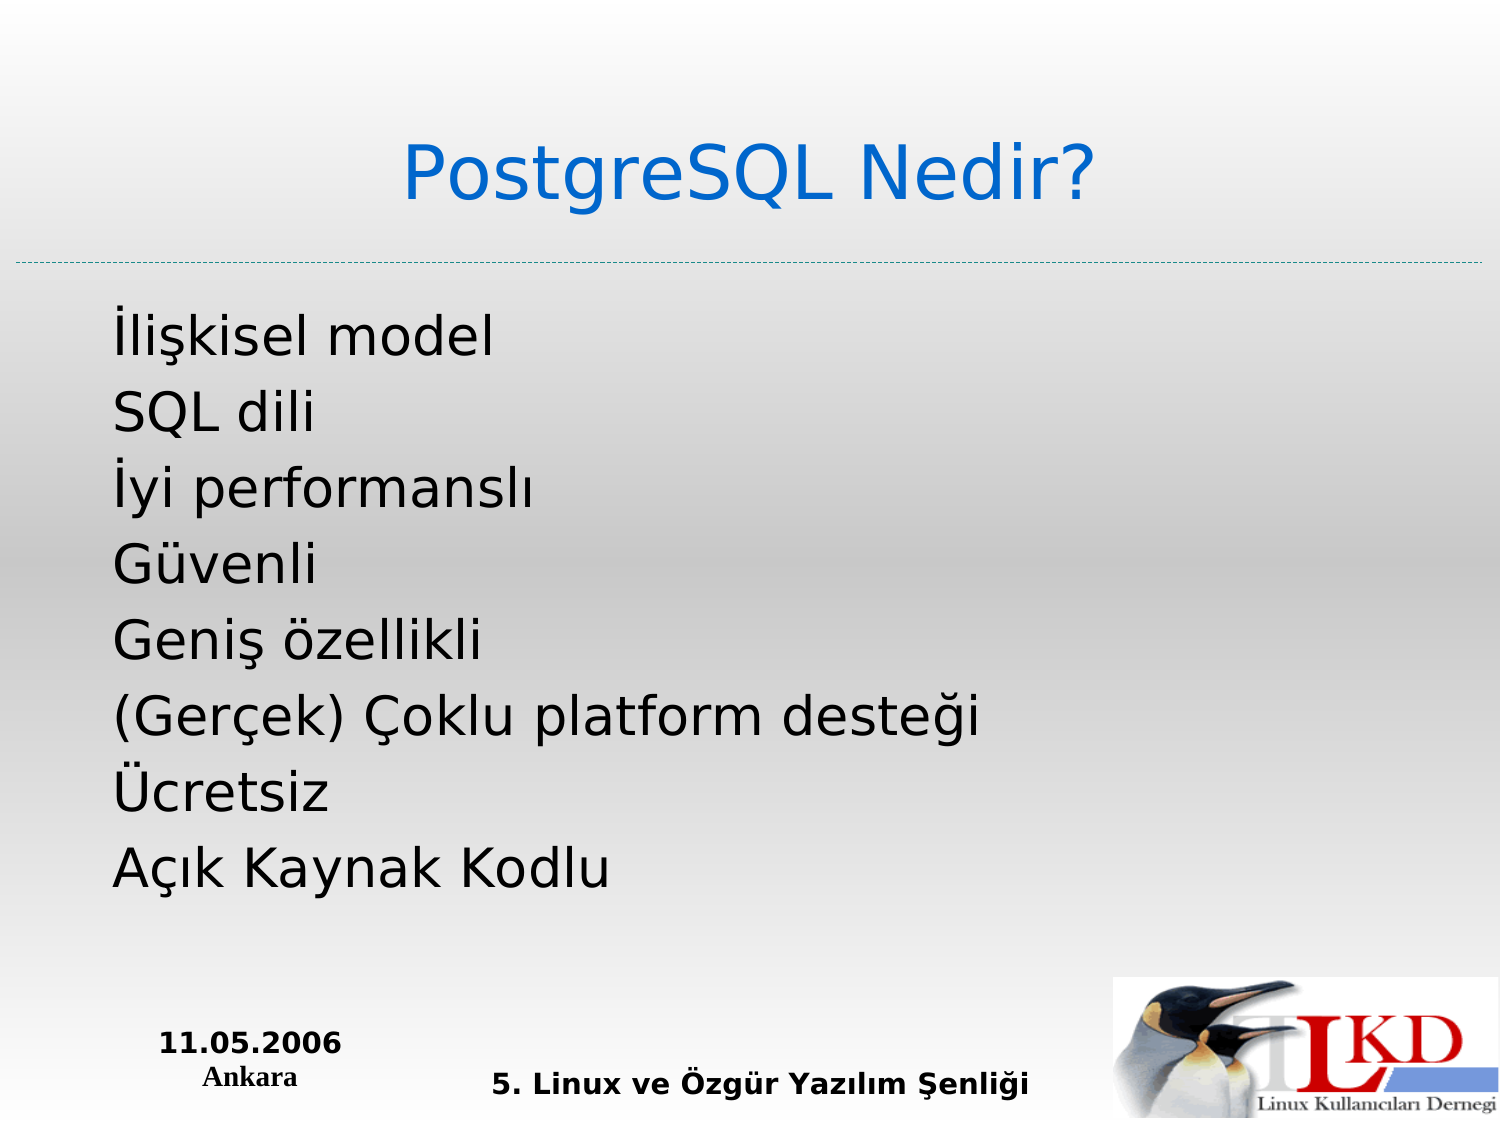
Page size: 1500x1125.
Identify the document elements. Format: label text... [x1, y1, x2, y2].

picture [1113, 977, 1499, 1118]
title PostgreSQL Nedir? [0, 0, 1500, 225]
list İlişkisel model SQL dili İyi performanslı Güvenli Geniş özellikli (Gerçek) Çoklu platform desteği Ücretsiz Açık Kaynak Kodlu [0, 297, 1469, 978]
